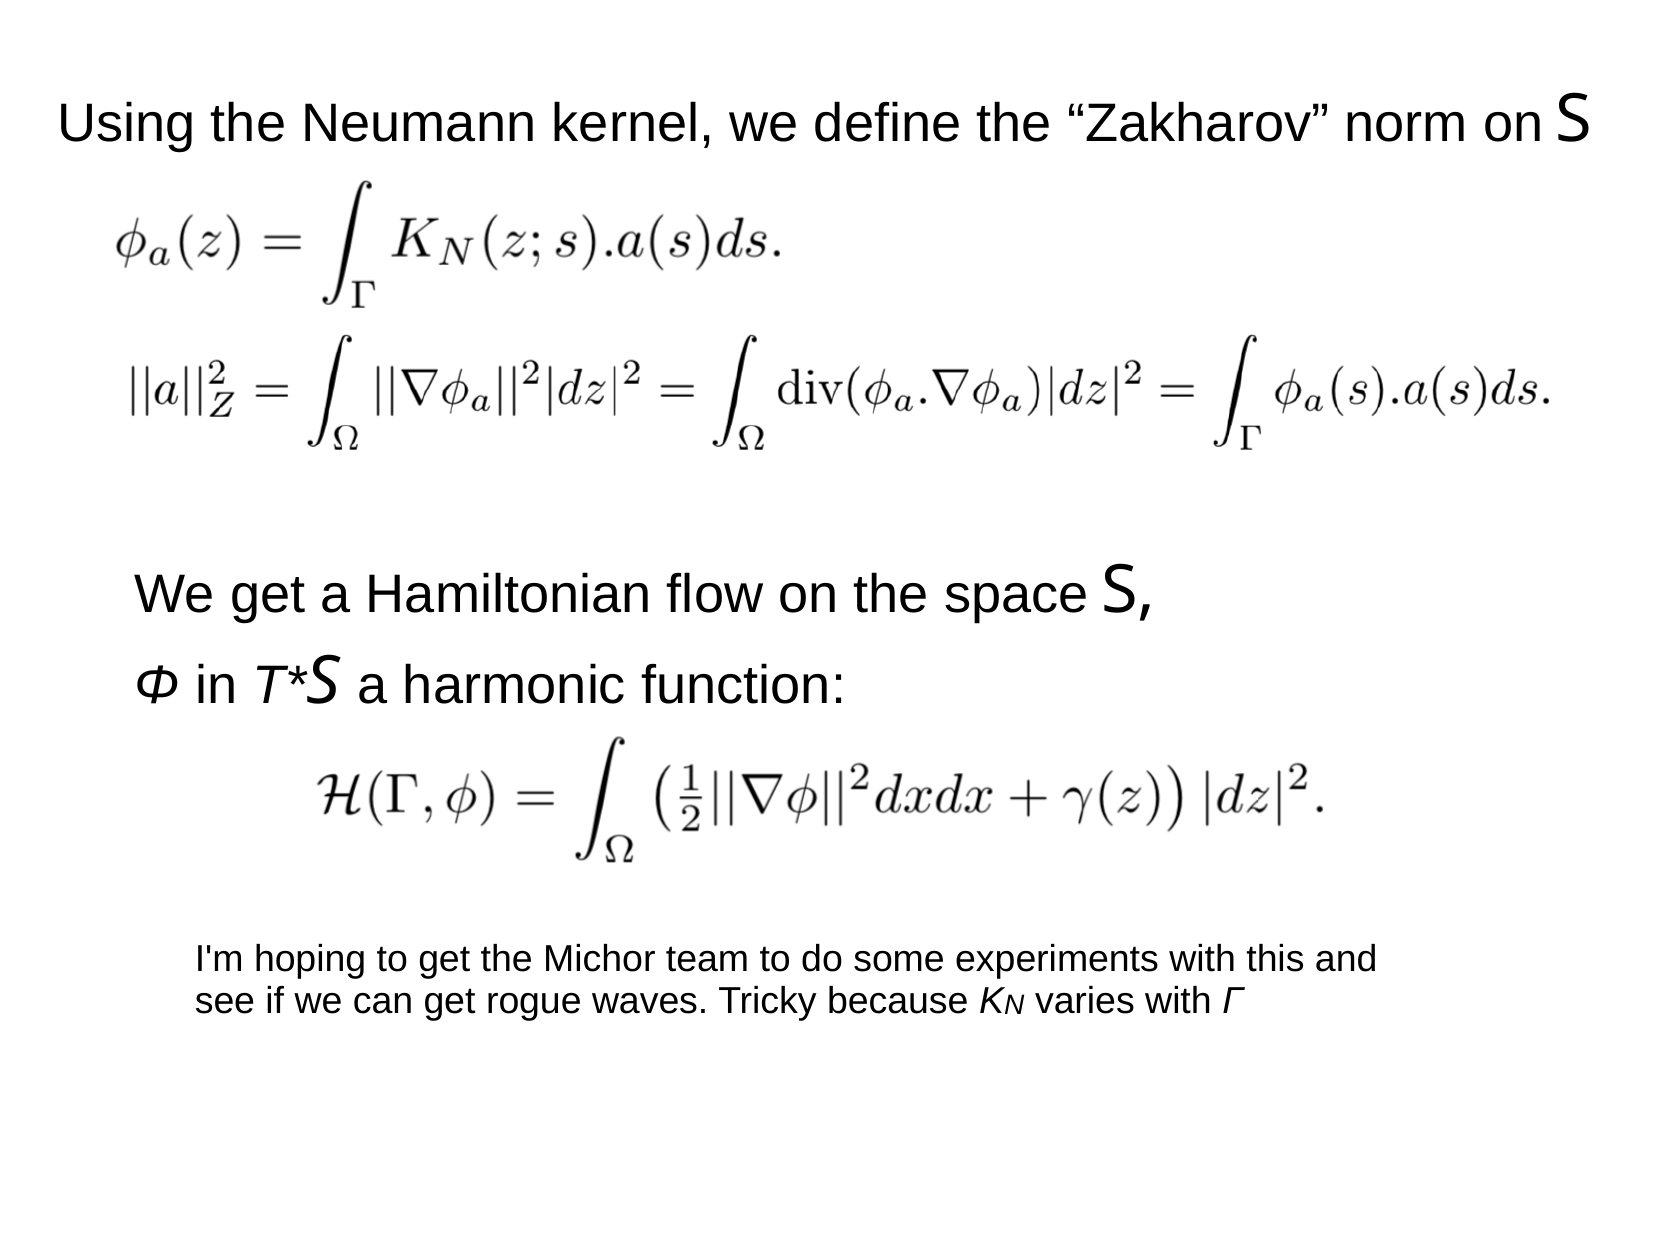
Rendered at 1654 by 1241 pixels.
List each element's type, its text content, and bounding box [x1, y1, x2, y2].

picture [60, 166, 1596, 499]
text_box I'm hoping to get the Michor team to do some experiments with this and see if we can get rogue waves. Tricky because KN varies with Γ [180, 930, 1426, 1037]
text_box Using the Neumann kernel, we define the “Zakharov” norm on S [42, 62, 1618, 220]
text_box We get a Hamiltonian flow on the space S, Φ in T*S a harmonic function: [120, 534, 1486, 713]
picture [279, 723, 1377, 891]
